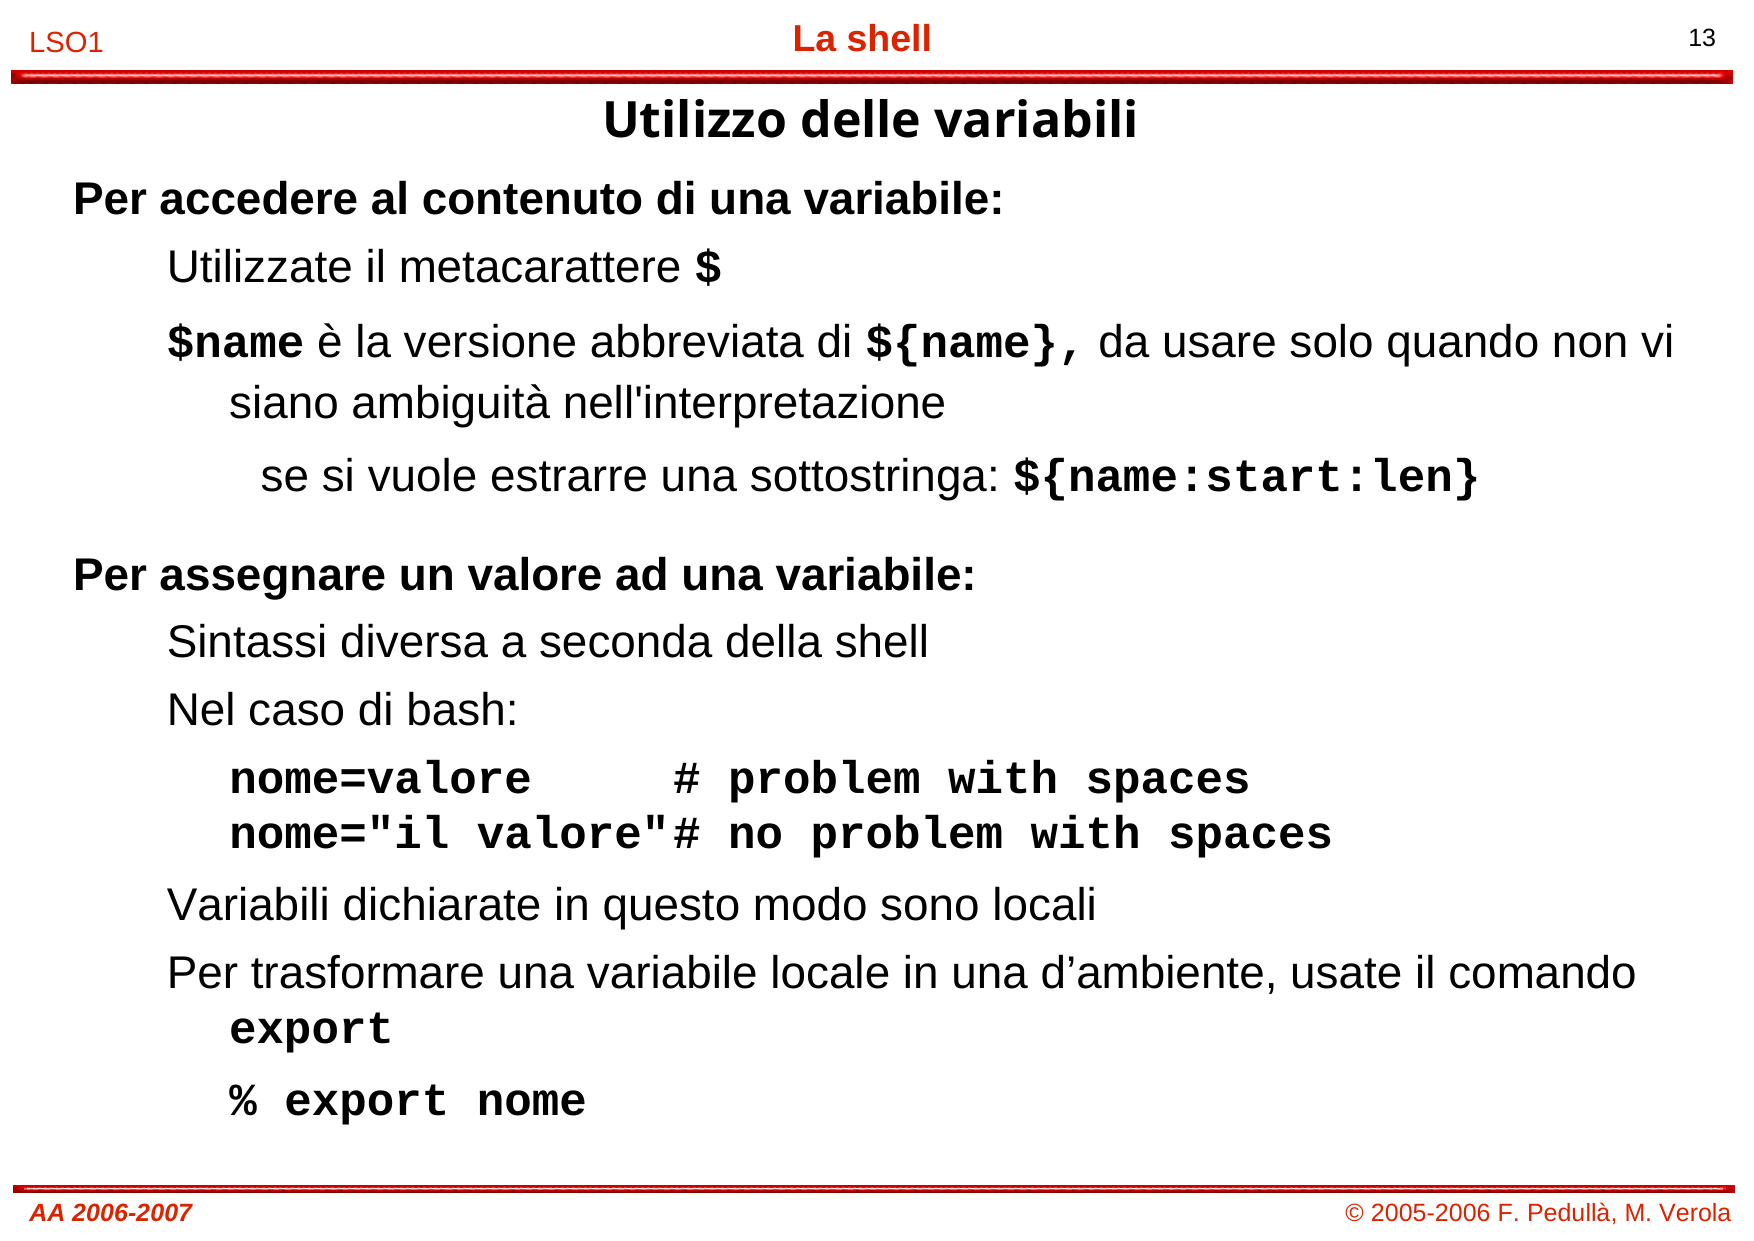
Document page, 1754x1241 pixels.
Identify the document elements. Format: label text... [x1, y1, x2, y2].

picture [11, 70, 1733, 84]
picture [13, 1185, 1735, 1193]
title Utilizzo delle variabili [561, 72, 1181, 161]
list Per accedere al contenuto di una variabile: Utilizzate il metacarattere $ $name è la versione abbreviata di ${name}, da usare solo quando non vi siano ambiguità nell'interpretazione se si vuole estrarre una sottostringa: ${name:start:len} Per assegnare un valore ad una variabile: Sintassi diversa a seconda della shell Nel caso di bash: nome=valore # problem with spaces nome="il valore" # no problem with spaces Variabili dichiarate in questo modo sono locali Per trasformare una variabile locale in una d’ambiente, usate il comando export % export nome [58, 161, 1696, 1151]
